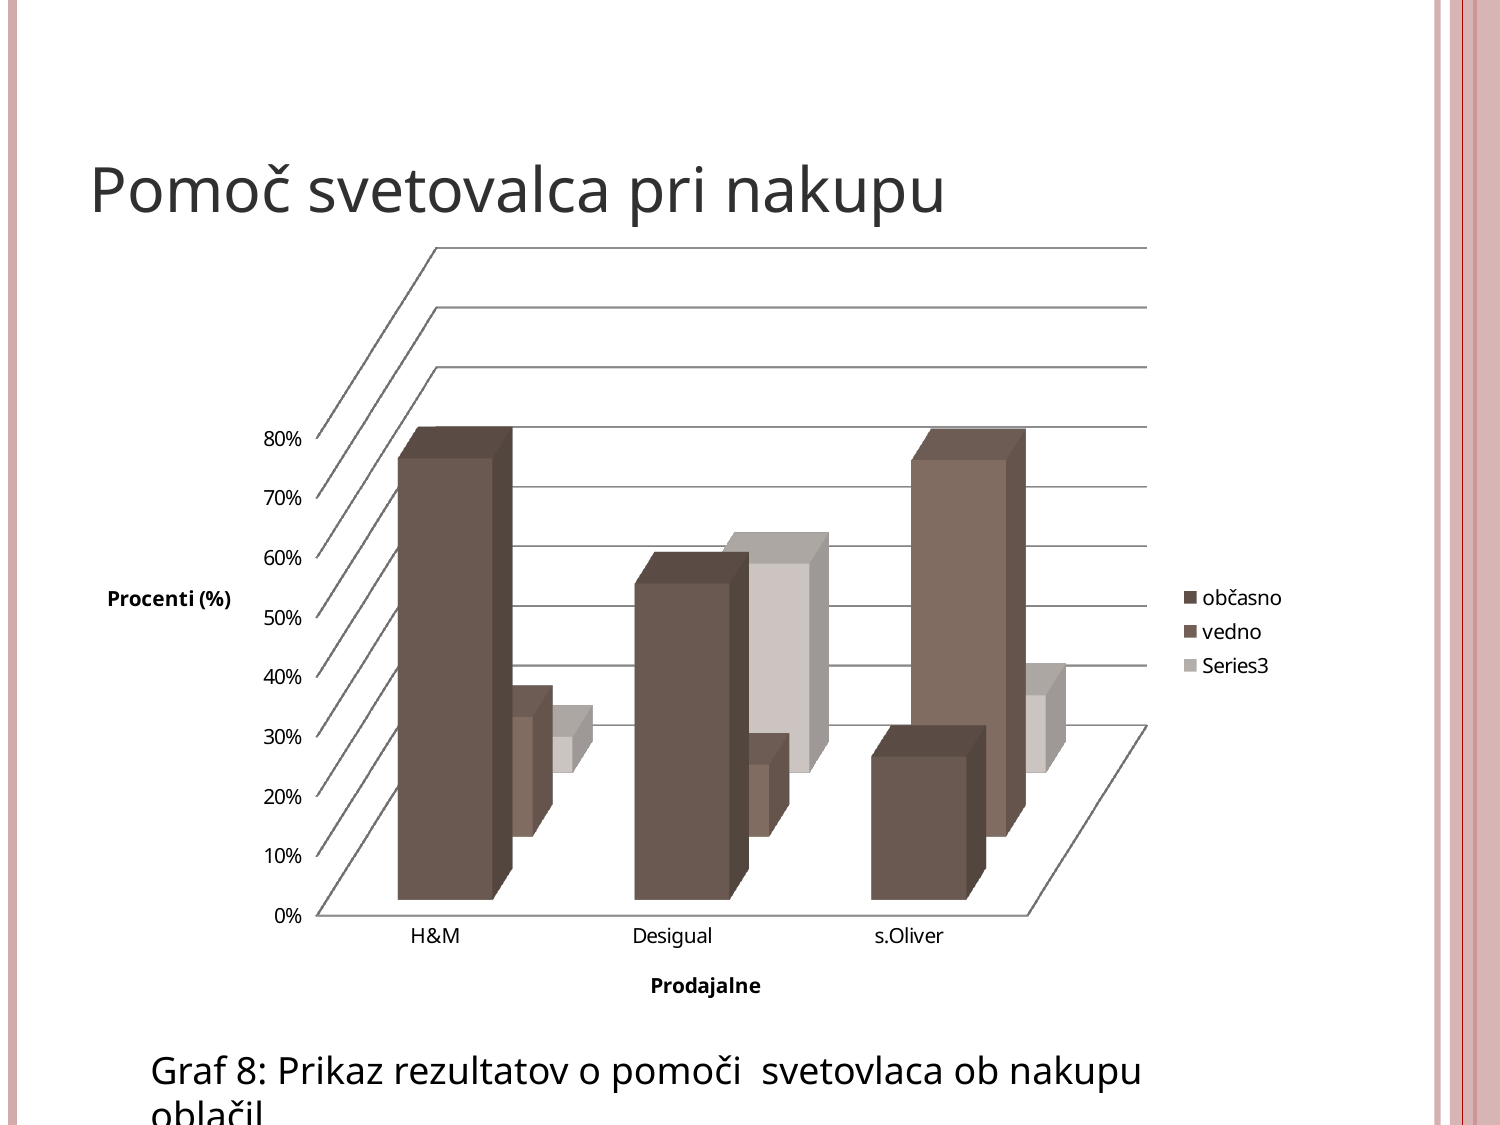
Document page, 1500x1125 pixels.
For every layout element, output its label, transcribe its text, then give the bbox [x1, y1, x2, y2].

chart [76, 231, 1302, 1032]
text_box Graf 8: Prikaz rezultatov o pomoči svetovlaca ob nakupu oblačil [135, 1039, 1282, 1125]
title Pomoč svetovalca pri nakupu [75, 45, 1300, 233]
